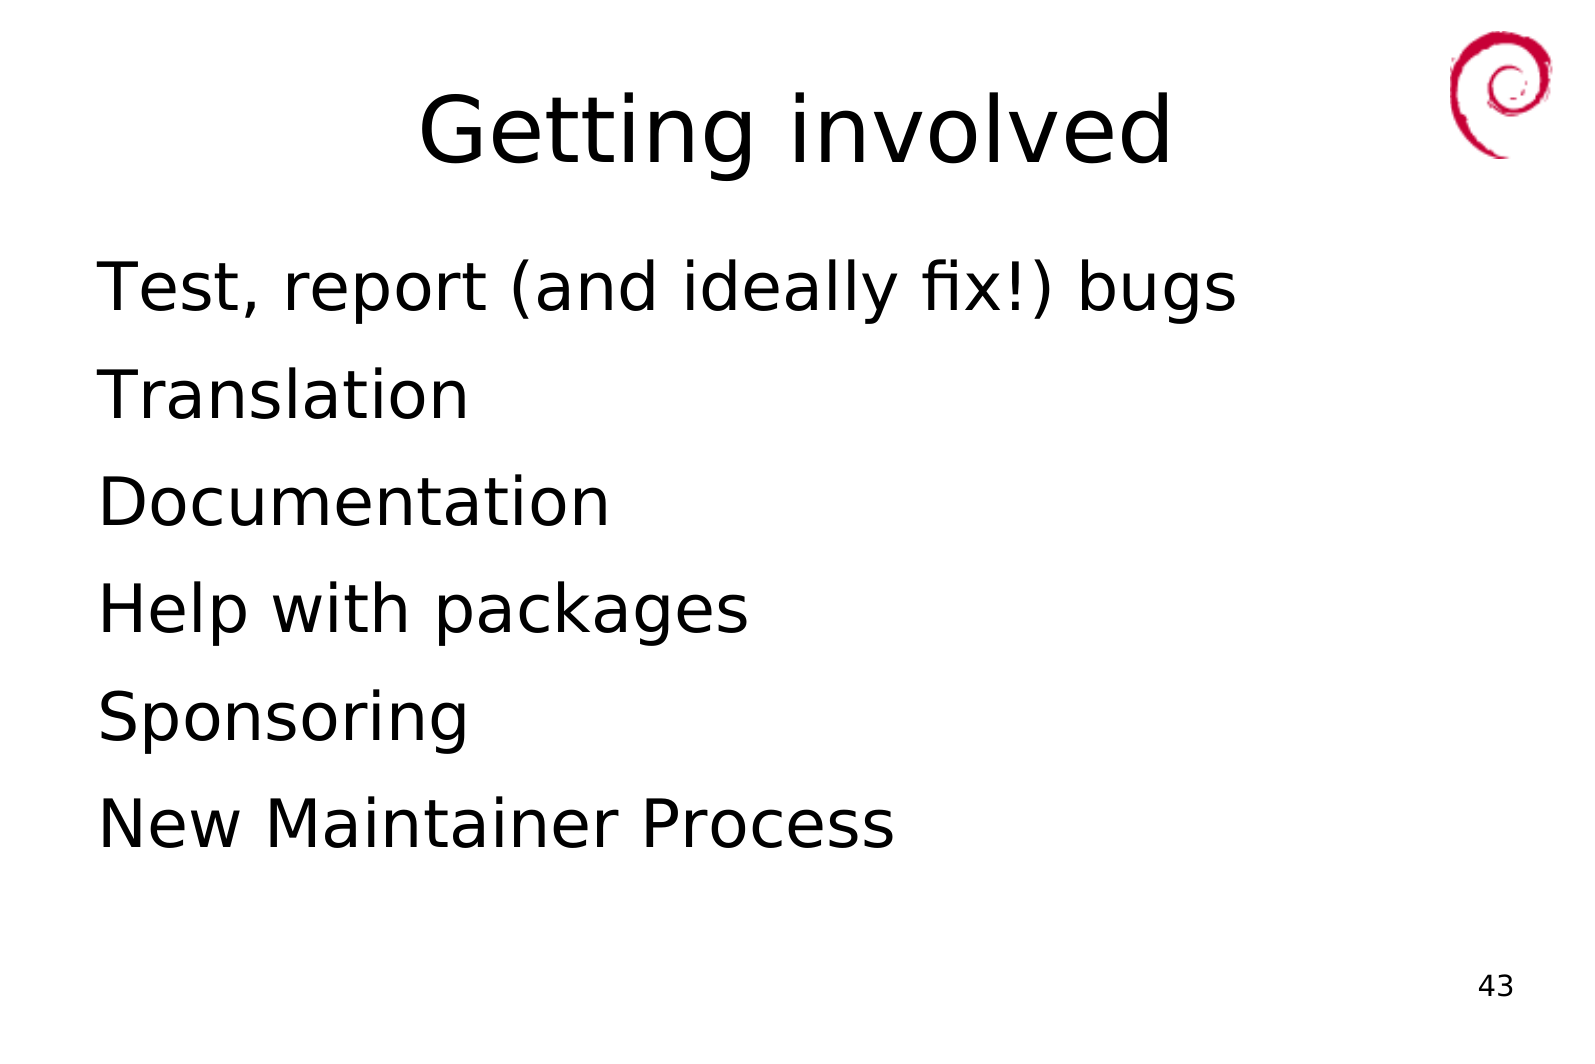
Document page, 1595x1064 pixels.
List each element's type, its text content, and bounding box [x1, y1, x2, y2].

list Test, report (and ideally fix!) bugs Translation Documentation Help with packages Sponsoring New Maintainer Process [79, 248, 1515, 936]
picture [1450, 31, 1555, 159]
title Getting involved [79, 42, 1515, 221]
